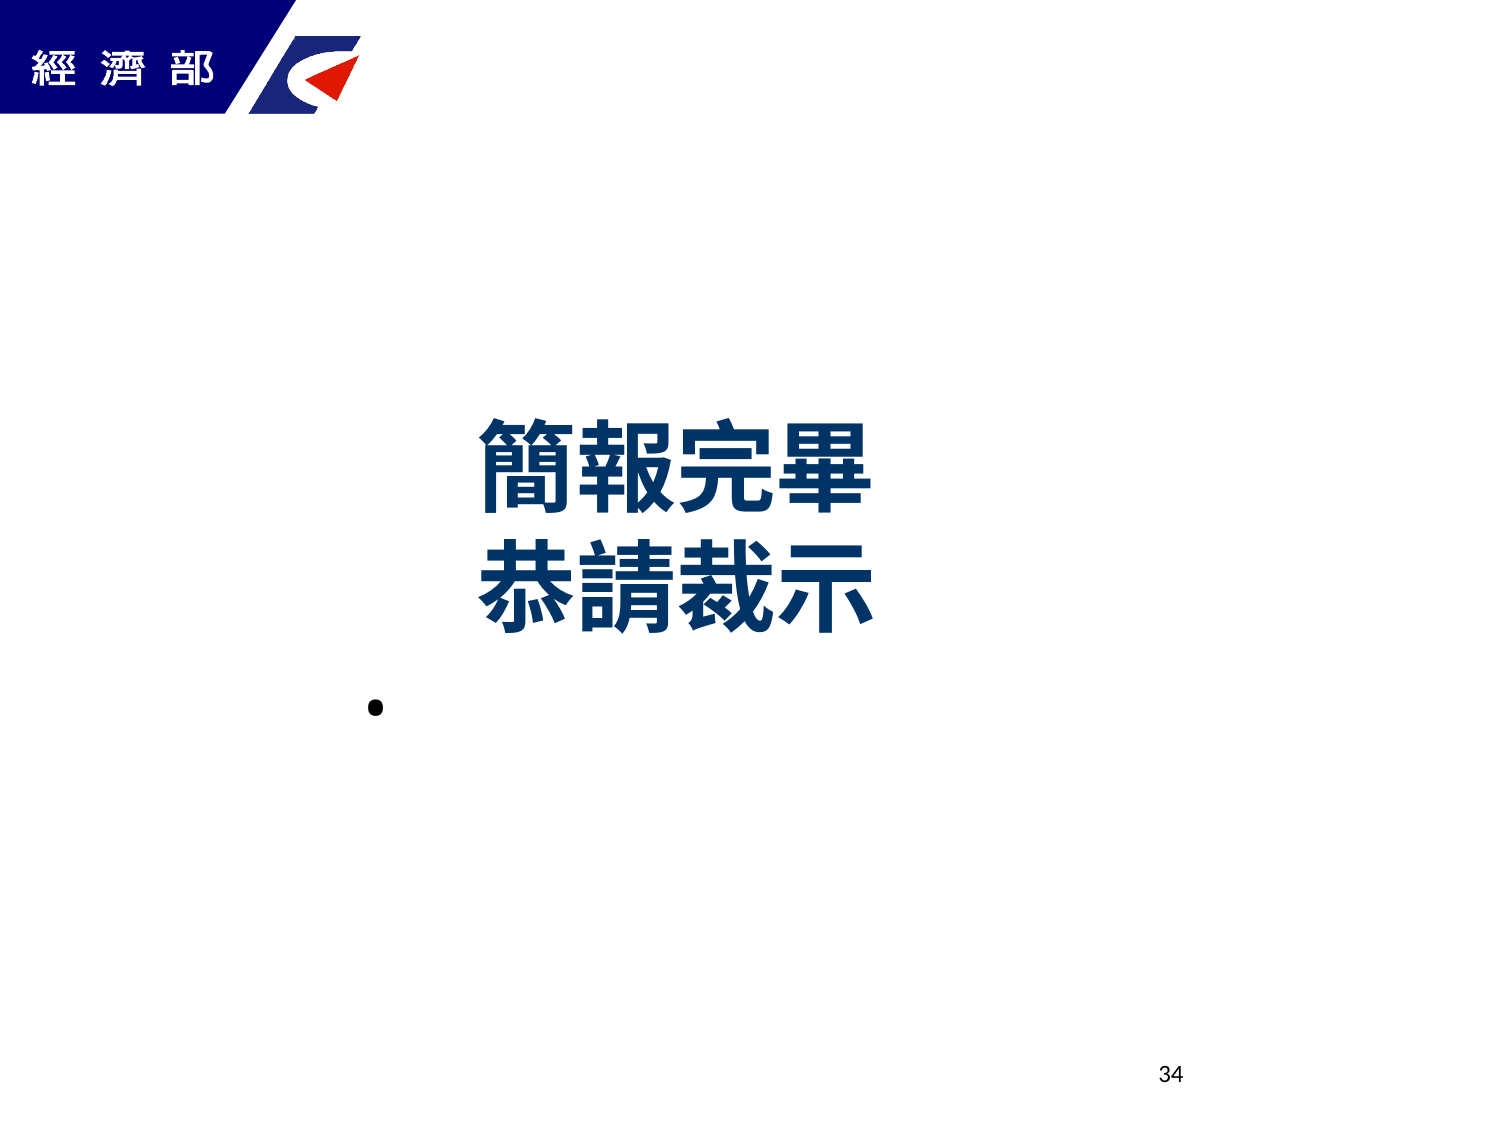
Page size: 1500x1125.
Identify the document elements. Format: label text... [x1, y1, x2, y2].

list 簡報完畢 恭請裁示 [348, 397, 1117, 709]
